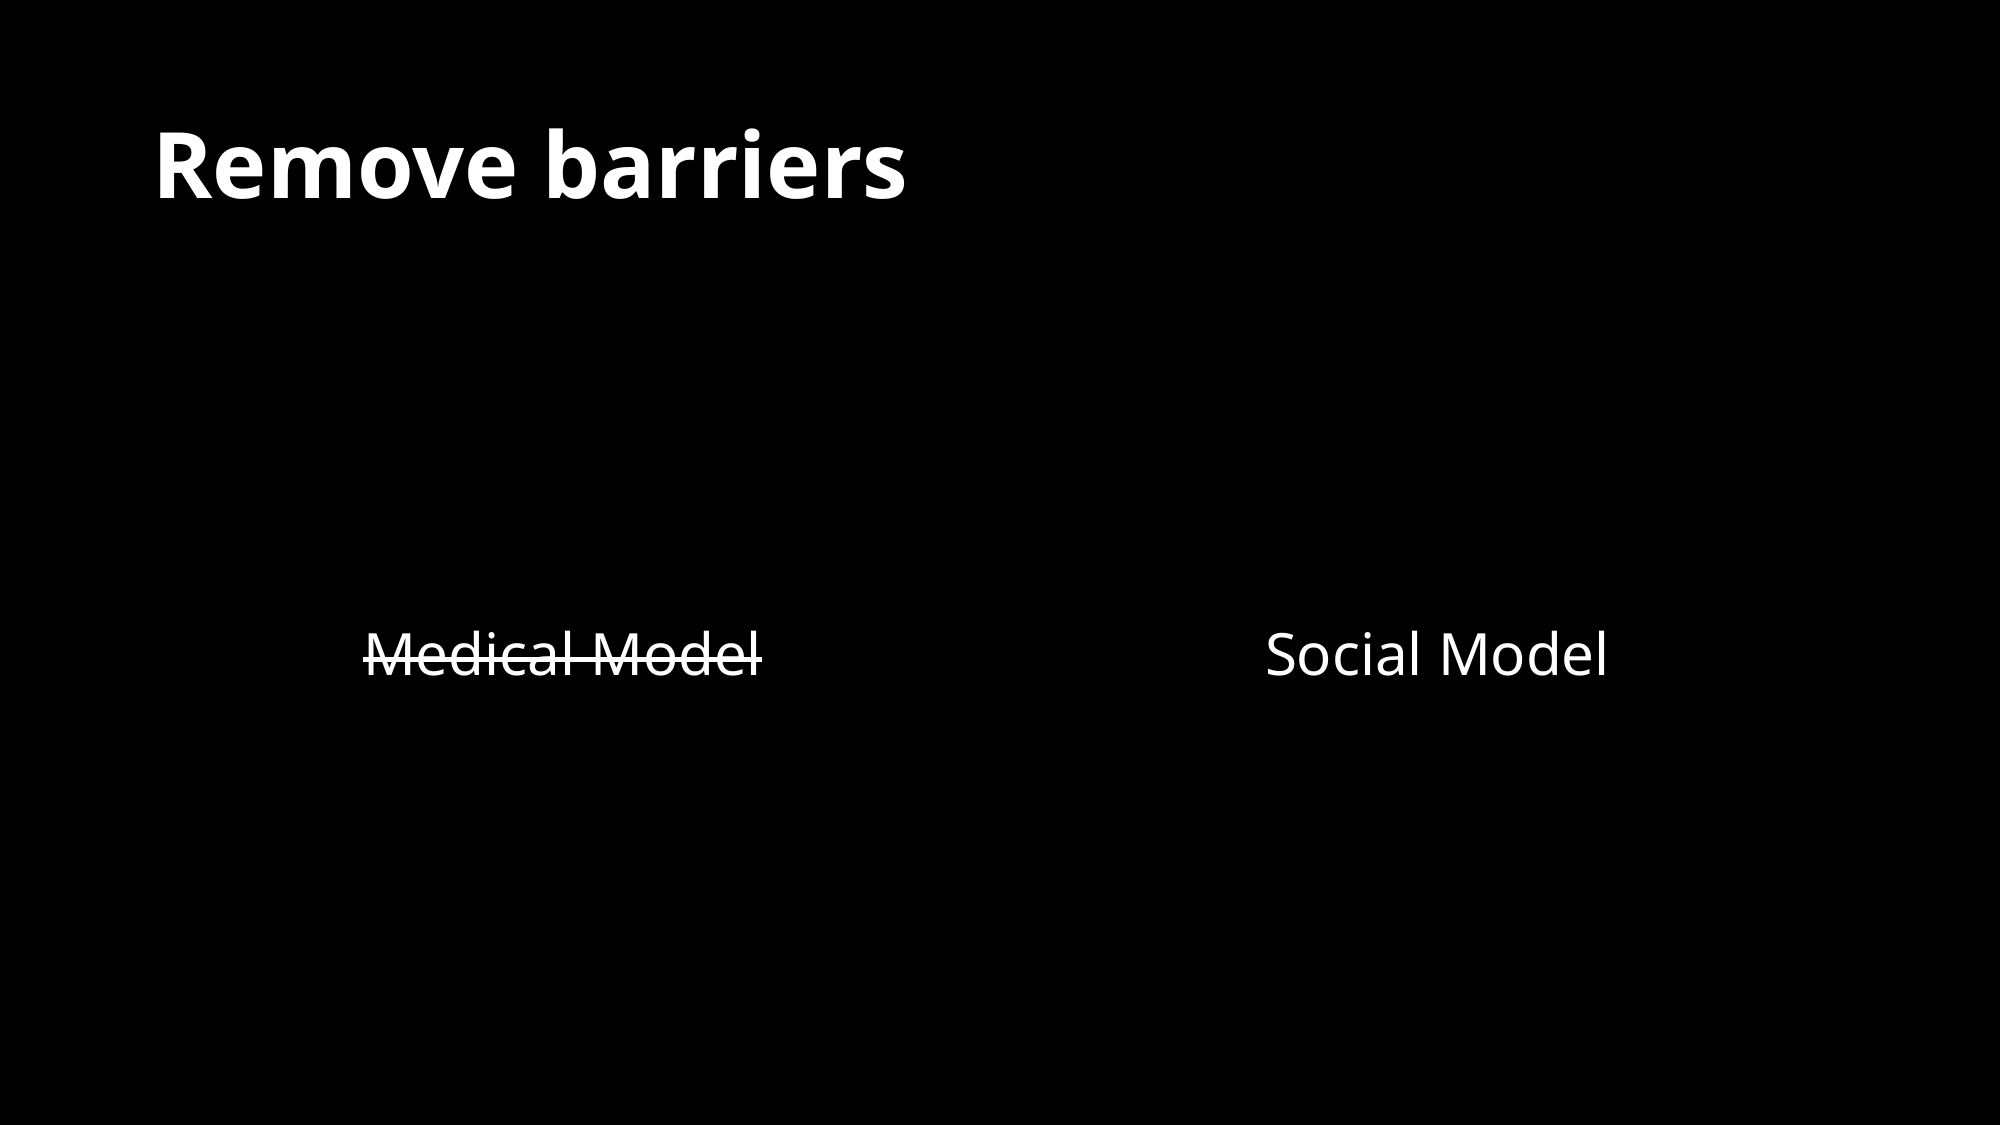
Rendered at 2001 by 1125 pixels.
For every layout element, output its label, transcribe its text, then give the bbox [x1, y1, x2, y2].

list Social Model [1012, 299, 1863, 1014]
title Remove barriers [137, 59, 1863, 278]
list Medical Model [137, 299, 988, 1014]
